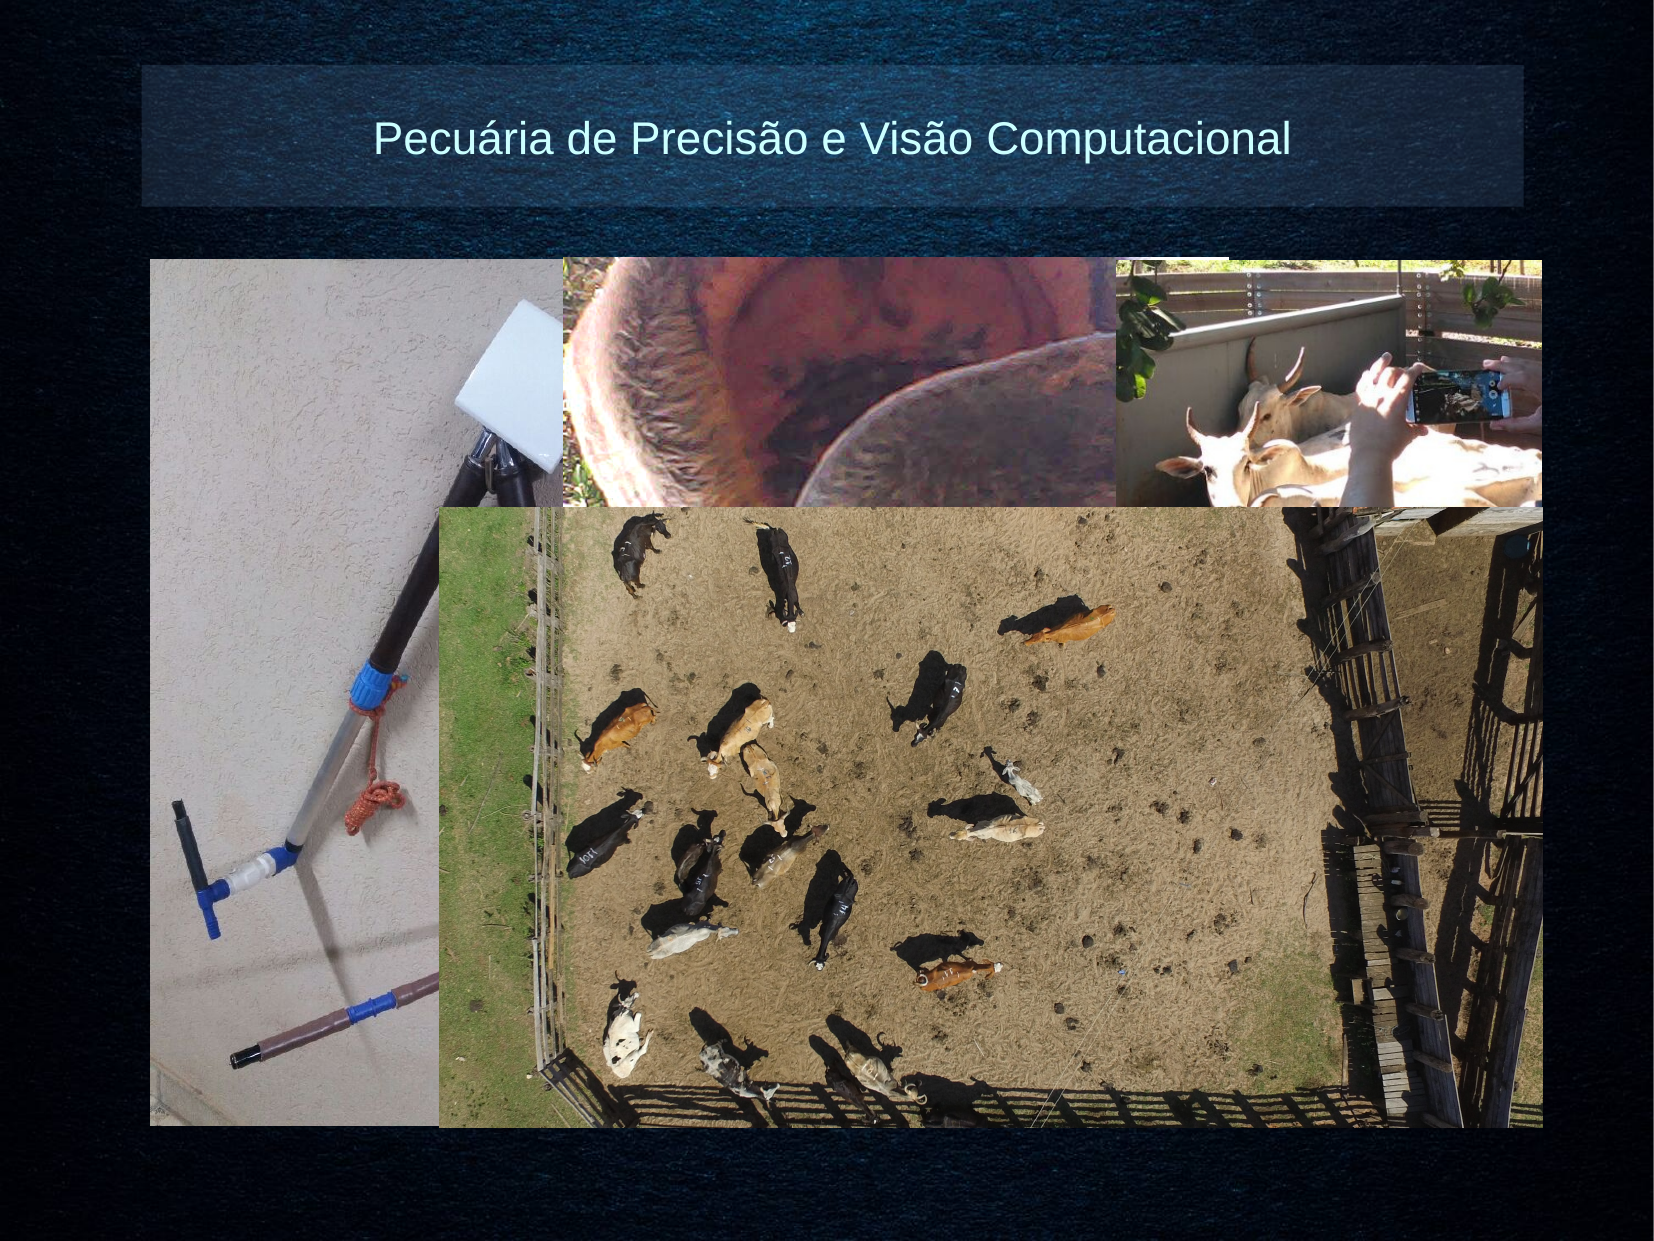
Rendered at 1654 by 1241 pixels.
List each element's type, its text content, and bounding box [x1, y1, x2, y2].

picture [0, 0, 1654, 1241]
text_box Pecuária de Precisão e Visão Computacional [141, 64, 1524, 207]
